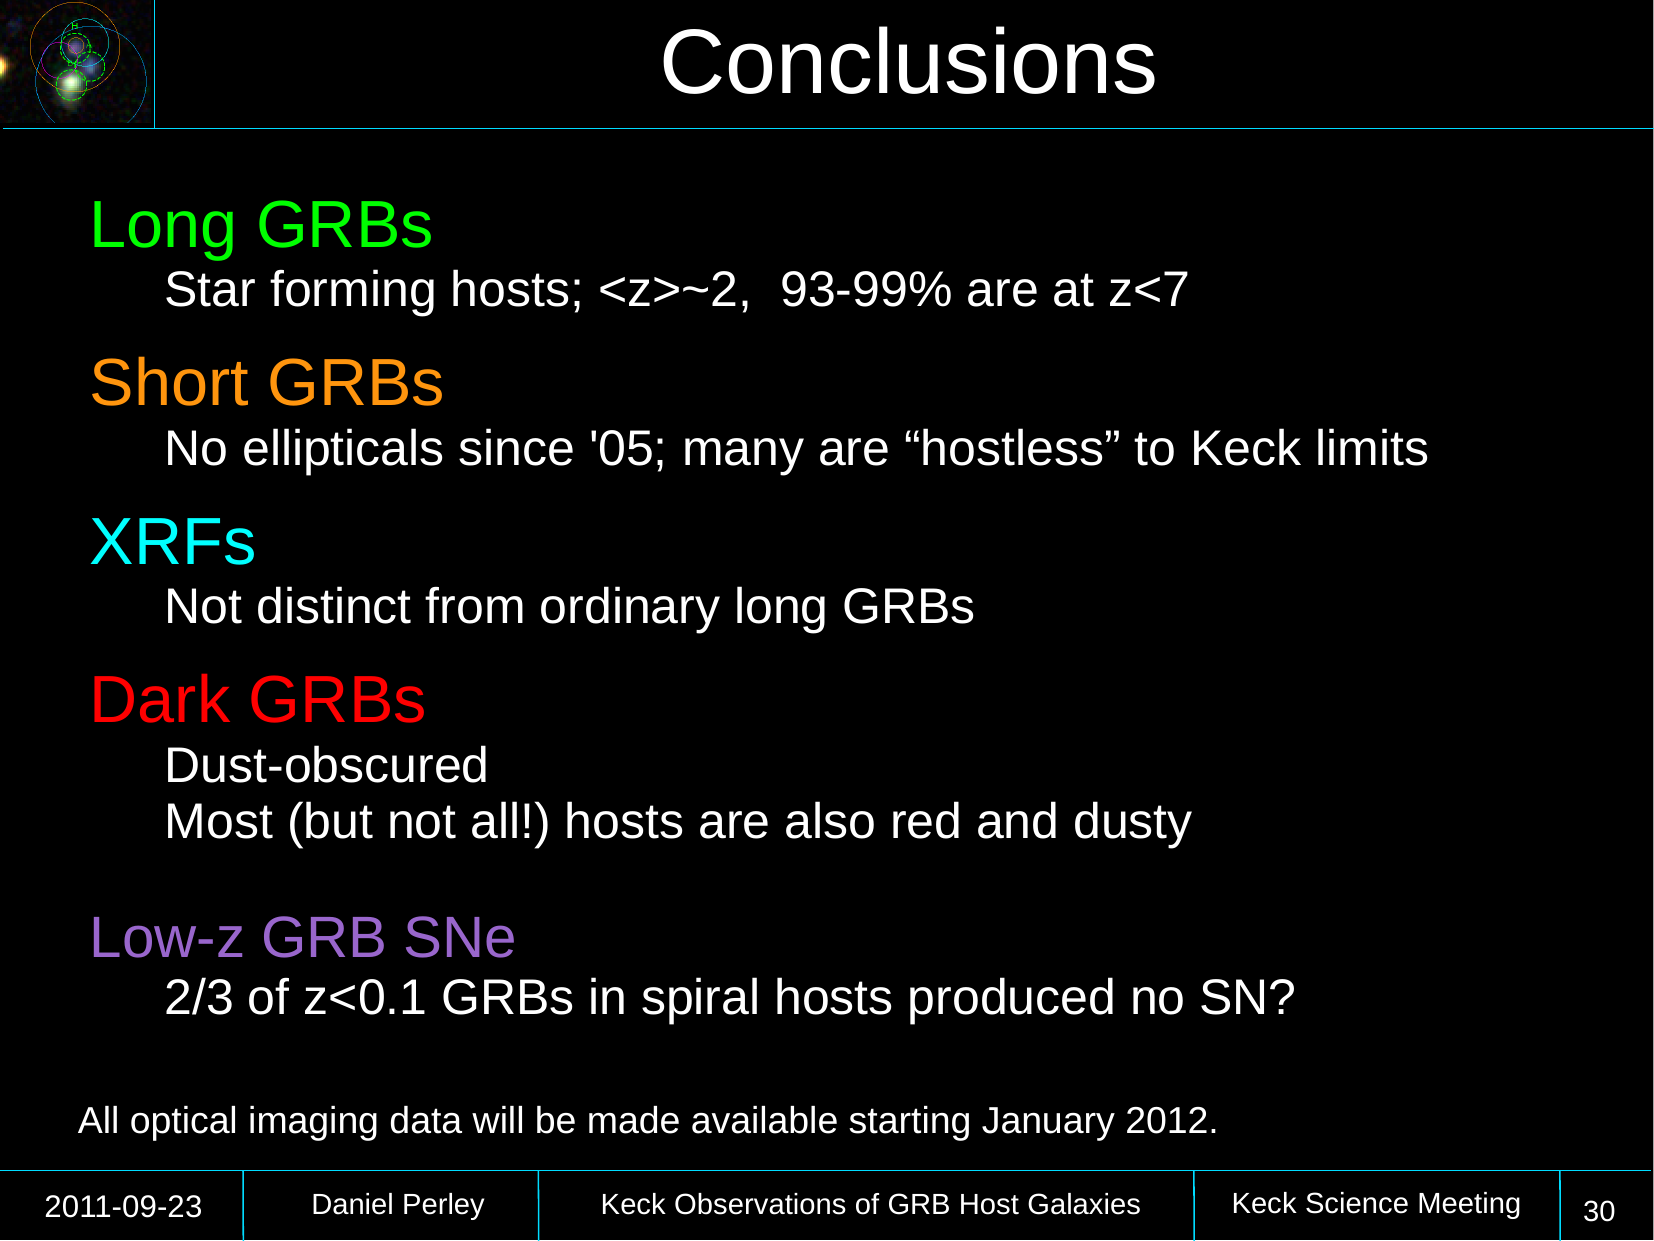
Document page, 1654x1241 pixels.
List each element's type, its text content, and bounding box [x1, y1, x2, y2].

picture [0, 0, 151, 123]
text_box Long GRBs Star forming hosts; <z>~2, 93-99% are at z<7 Short GRBs No ellipticals since '05; many are “hostless” to Keck limits XRFs Not distinct from ordinary long GRBs Dark GRBs Dust-obscured Most (but not all!) hosts are also red and dusty Low-z GRB SNe 2/3 of z<0.1 GRBs in spiral hosts produced no SN? [75, 179, 1501, 1155]
title Conclusions [165, 10, 1654, 114]
text_box All optical imaging data will be made available starting January 2012. [63, 1091, 1414, 1149]
